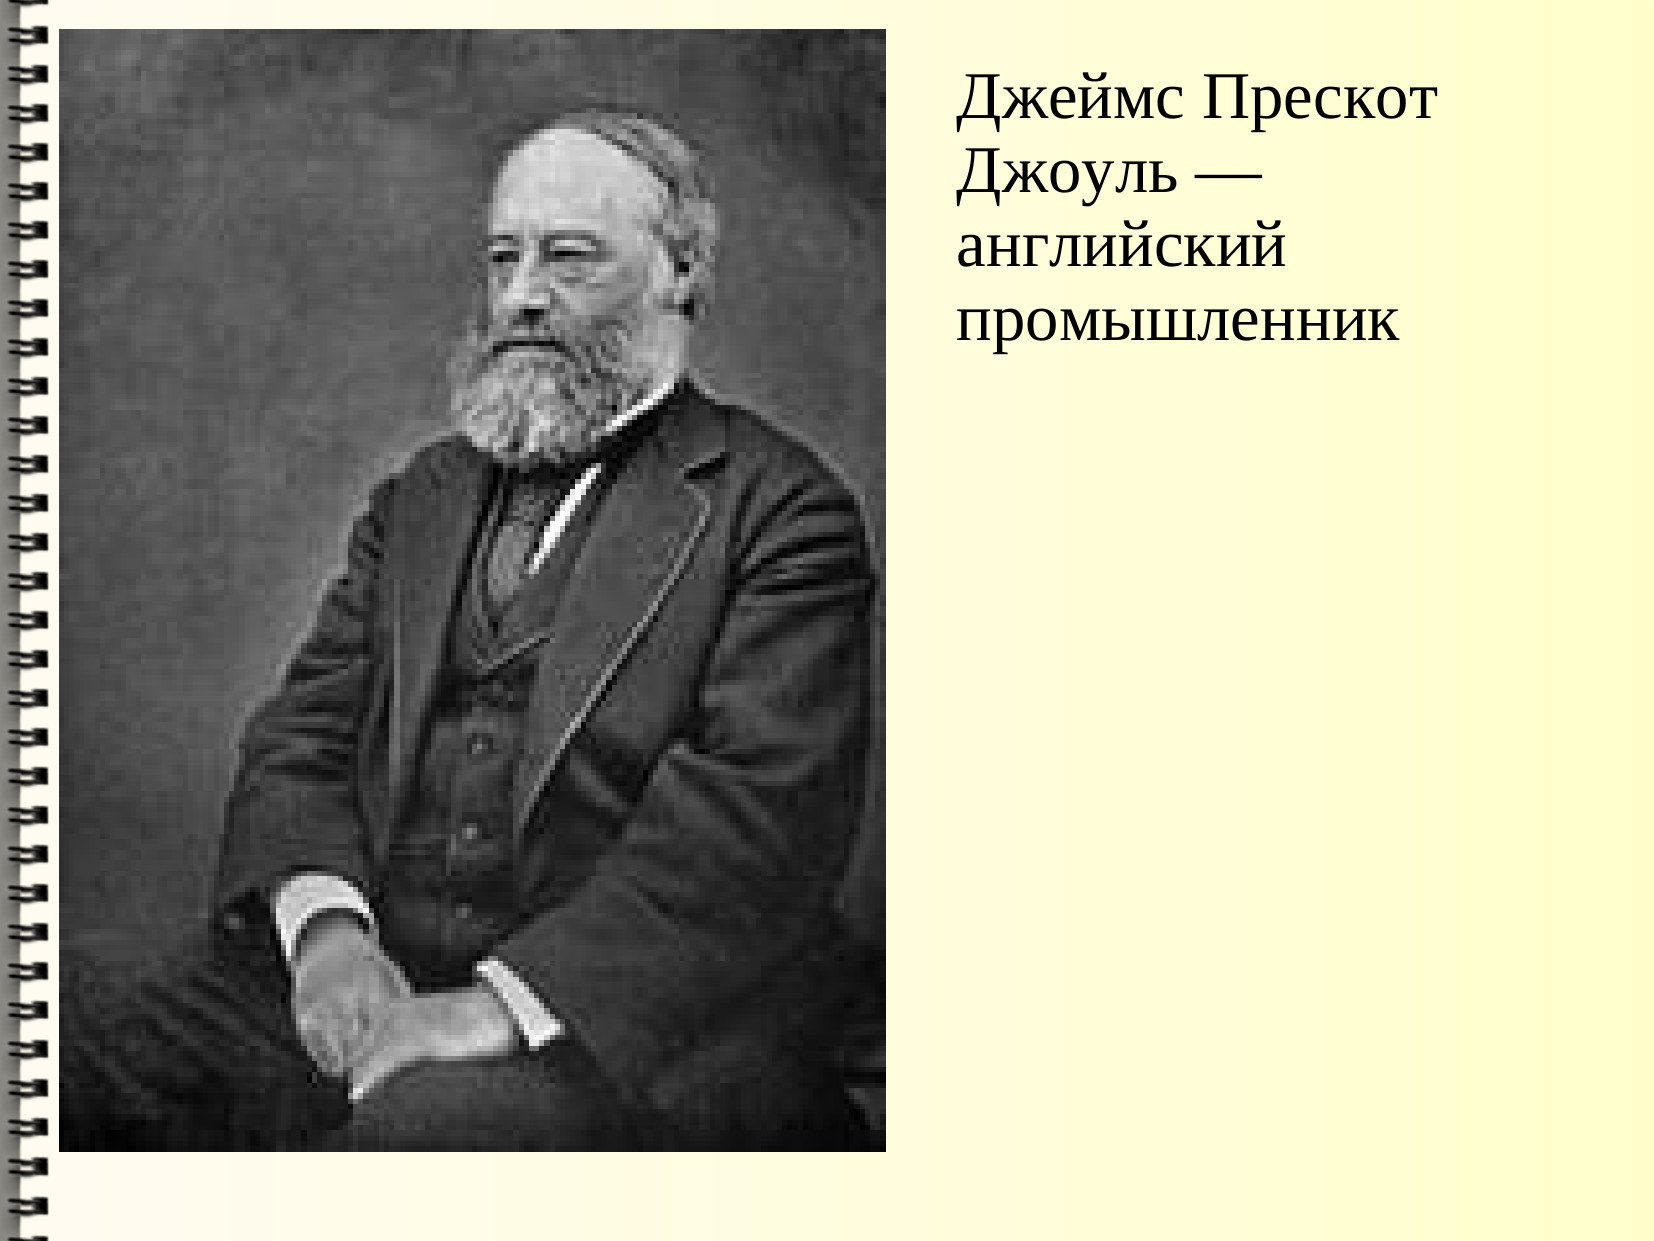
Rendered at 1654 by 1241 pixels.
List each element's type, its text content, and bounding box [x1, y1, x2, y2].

picture [0, 0, 1654, 1241]
list Джеймс Прескот Джоуль — английский промышленник [886, 59, 1575, 863]
